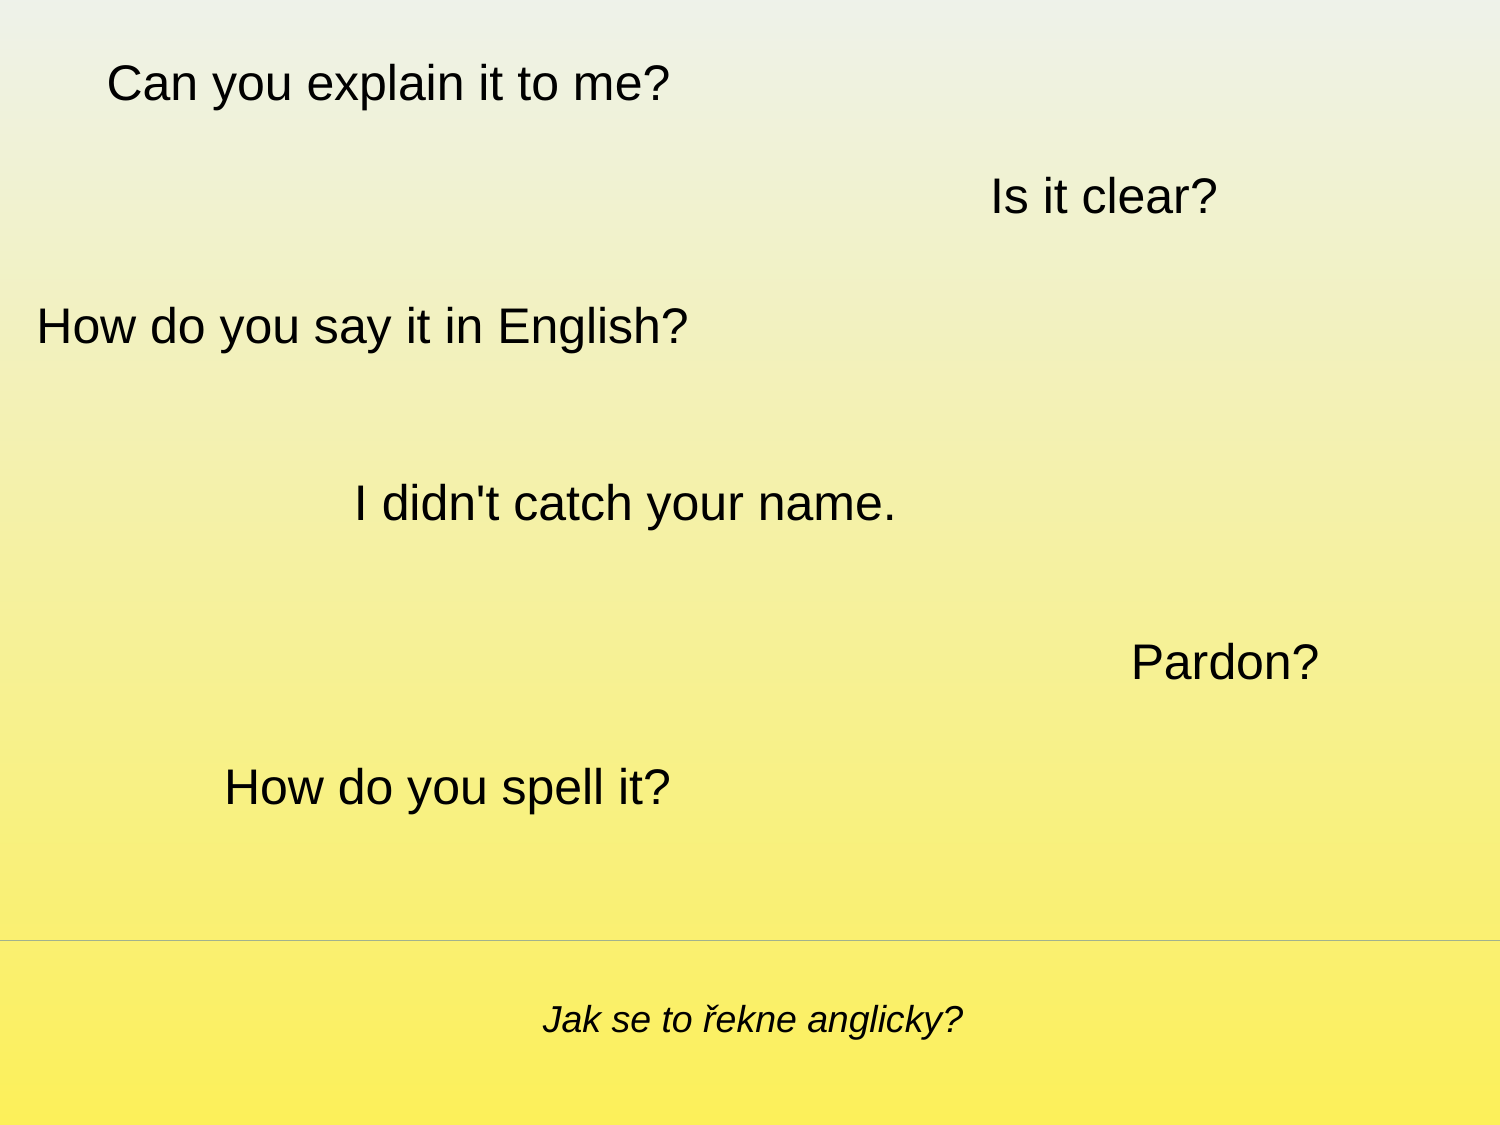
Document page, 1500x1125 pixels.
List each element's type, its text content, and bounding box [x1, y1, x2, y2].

text_box How do you say it in English? [21, 285, 704, 362]
text_box Pardon? [1116, 621, 1500, 698]
text_box Can you explain it to me? [91, 42, 686, 119]
text_box Is it clear? [975, 155, 1233, 232]
text_box Jak se to řekne anglicky? [528, 987, 979, 1049]
text_box How do you spell it? [209, 746, 687, 823]
text_box I didn't catch your name. [339, 462, 913, 539]
